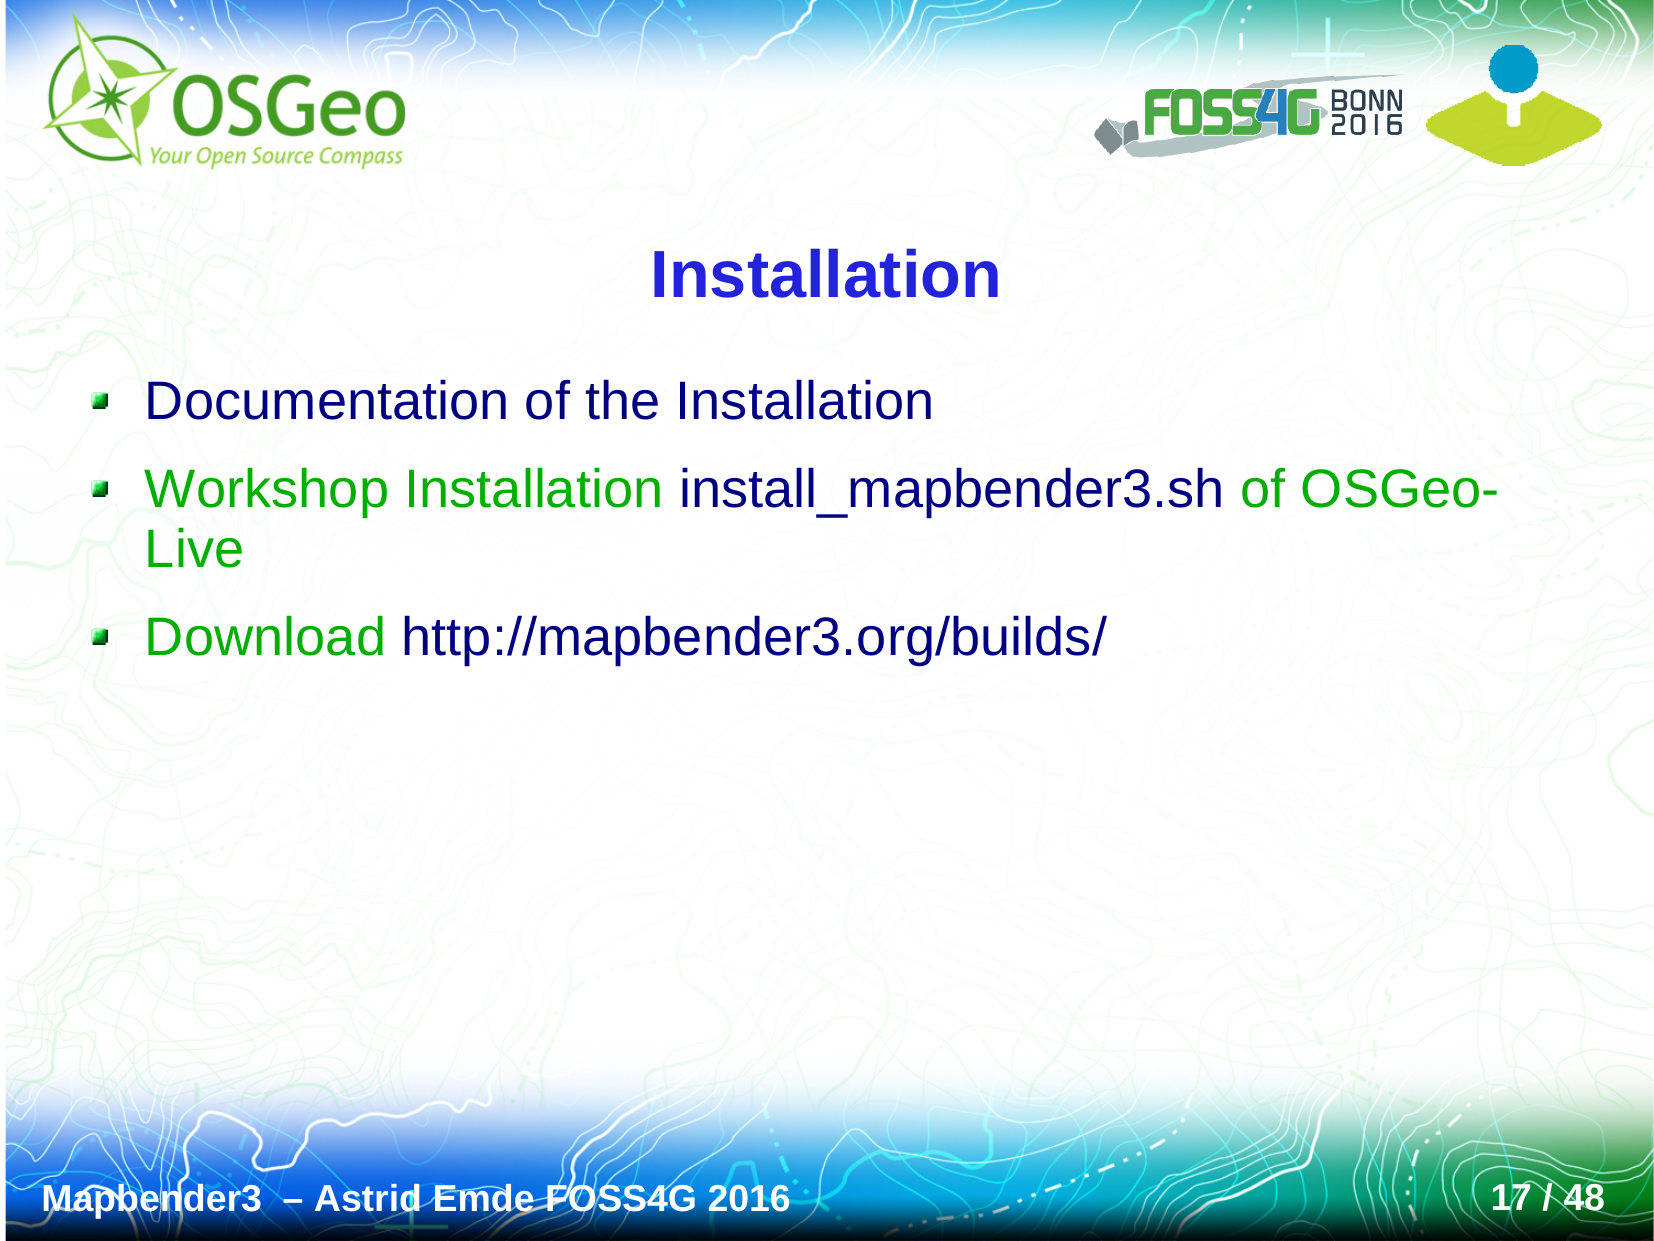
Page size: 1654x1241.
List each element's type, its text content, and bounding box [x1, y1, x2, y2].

list Documentation of the Installation Workshop Installation install_mapbender3.sh of OSGeo-Live Download http://mapbender3.org/builds/ [74, 370, 1563, 1174]
title Installation [82, 200, 1571, 349]
picture [5, 0, 1654, 1241]
